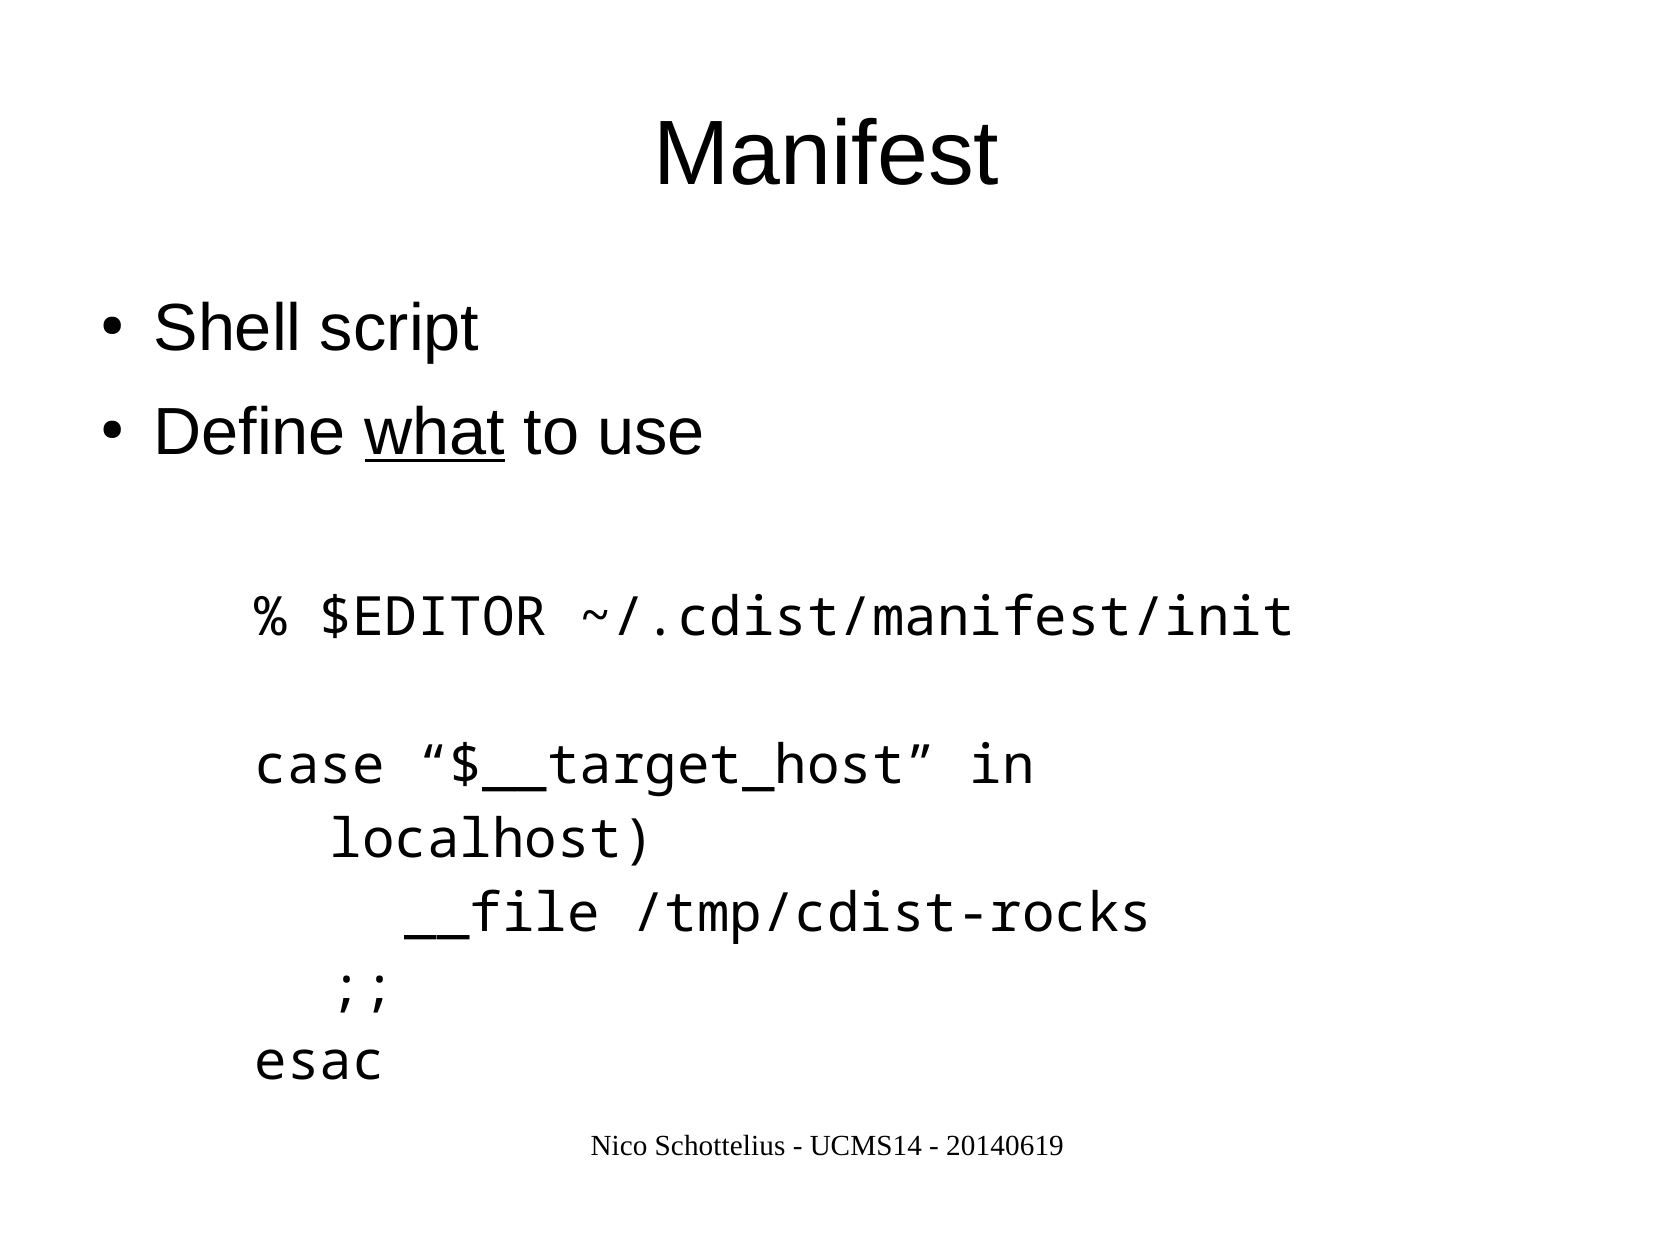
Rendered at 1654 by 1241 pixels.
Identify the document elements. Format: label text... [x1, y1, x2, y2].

title Manifest [82, 49, 1571, 257]
text_box % $EDITOR ~/.cdist/manifest/init case “$__target_host” in localhost) __file /tmp/cdist-rocks ;; esac [239, 1010, 1380, 1229]
list Shell script Define what to use [82, 290, 1538, 1010]
